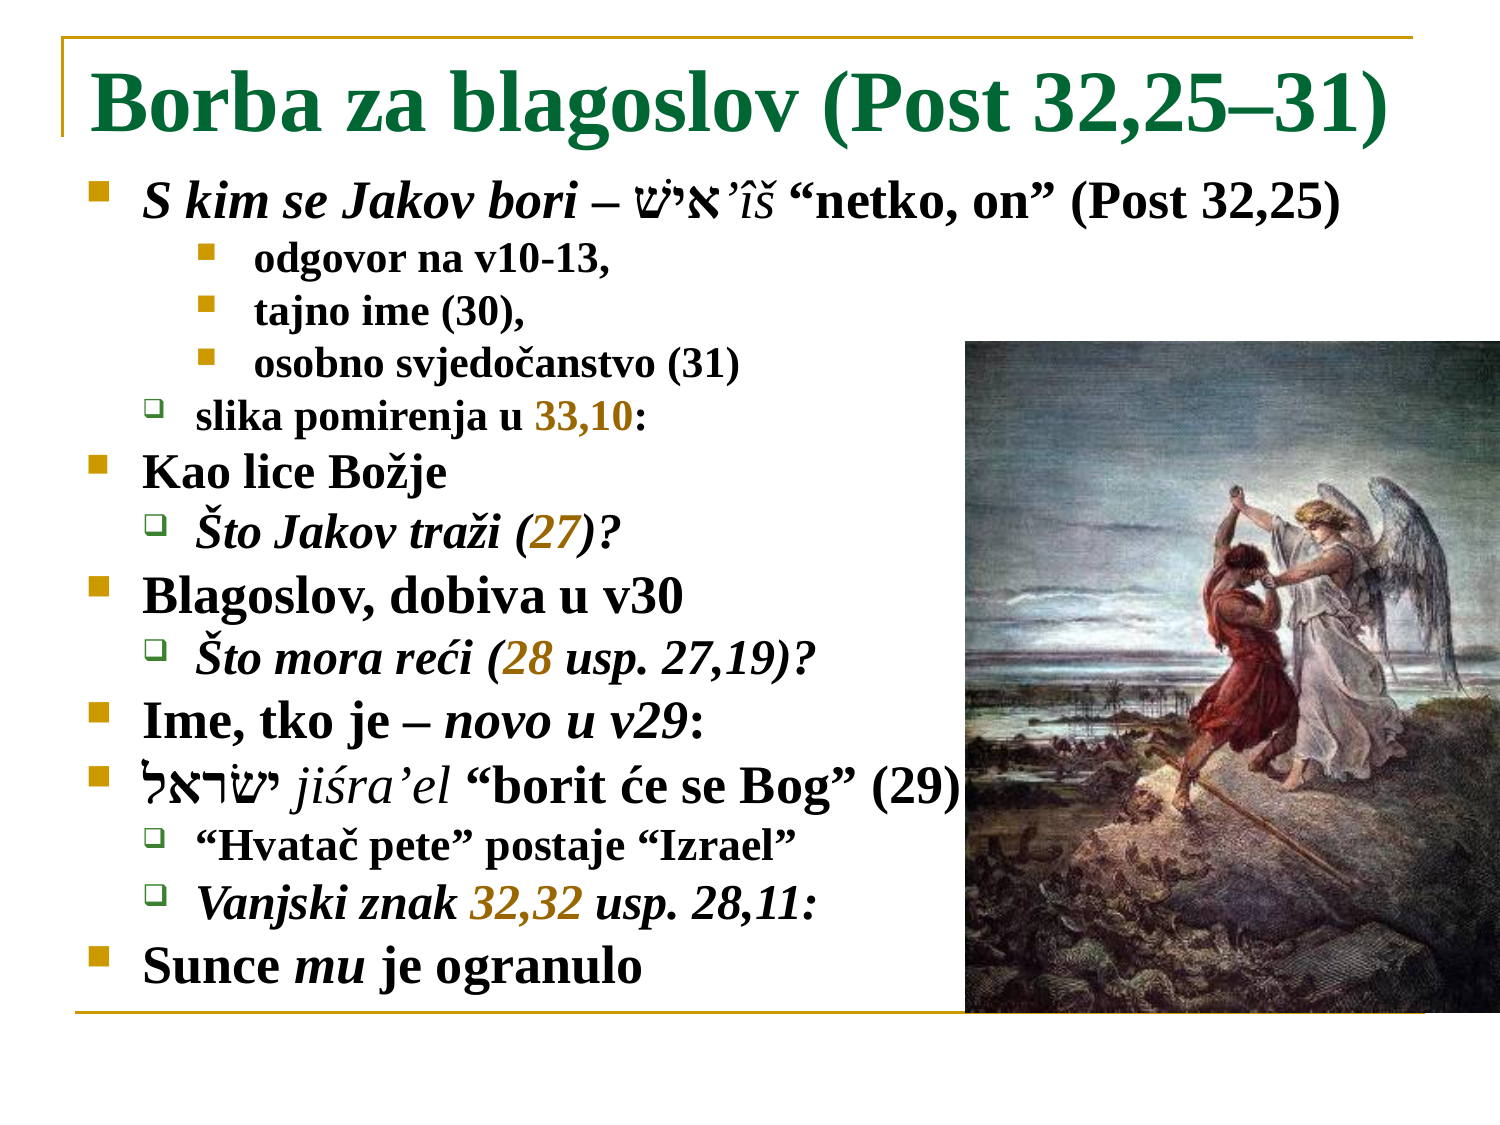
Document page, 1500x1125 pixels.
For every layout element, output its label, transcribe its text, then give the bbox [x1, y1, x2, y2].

title Borba za blagoslov (Post 32,25–31) [75, 23, 1426, 156]
picture [965, 341, 1500, 1013]
list S kim se Jakov bori – אישׁ’îš “netko, on” (Post 32,25) odgovor na v10-13, tajno ime (30), osobno svjedočanstvo (31) slika pomirenja u 33,10: Kao lice Božje Što Jakov traži (27)? Blagoslov, dobiva u v30 Što mora reći (28 usp. 27,19)? Ime, tko je – novo u v29: ישׂראל jiśra’el “borit će se Bog” (29) “Hvatač pete” postaje “Izrael” Vanjski znak 32,32 usp. 28,11: Sunce mu je ogranulo [70, 156, 1437, 1013]
